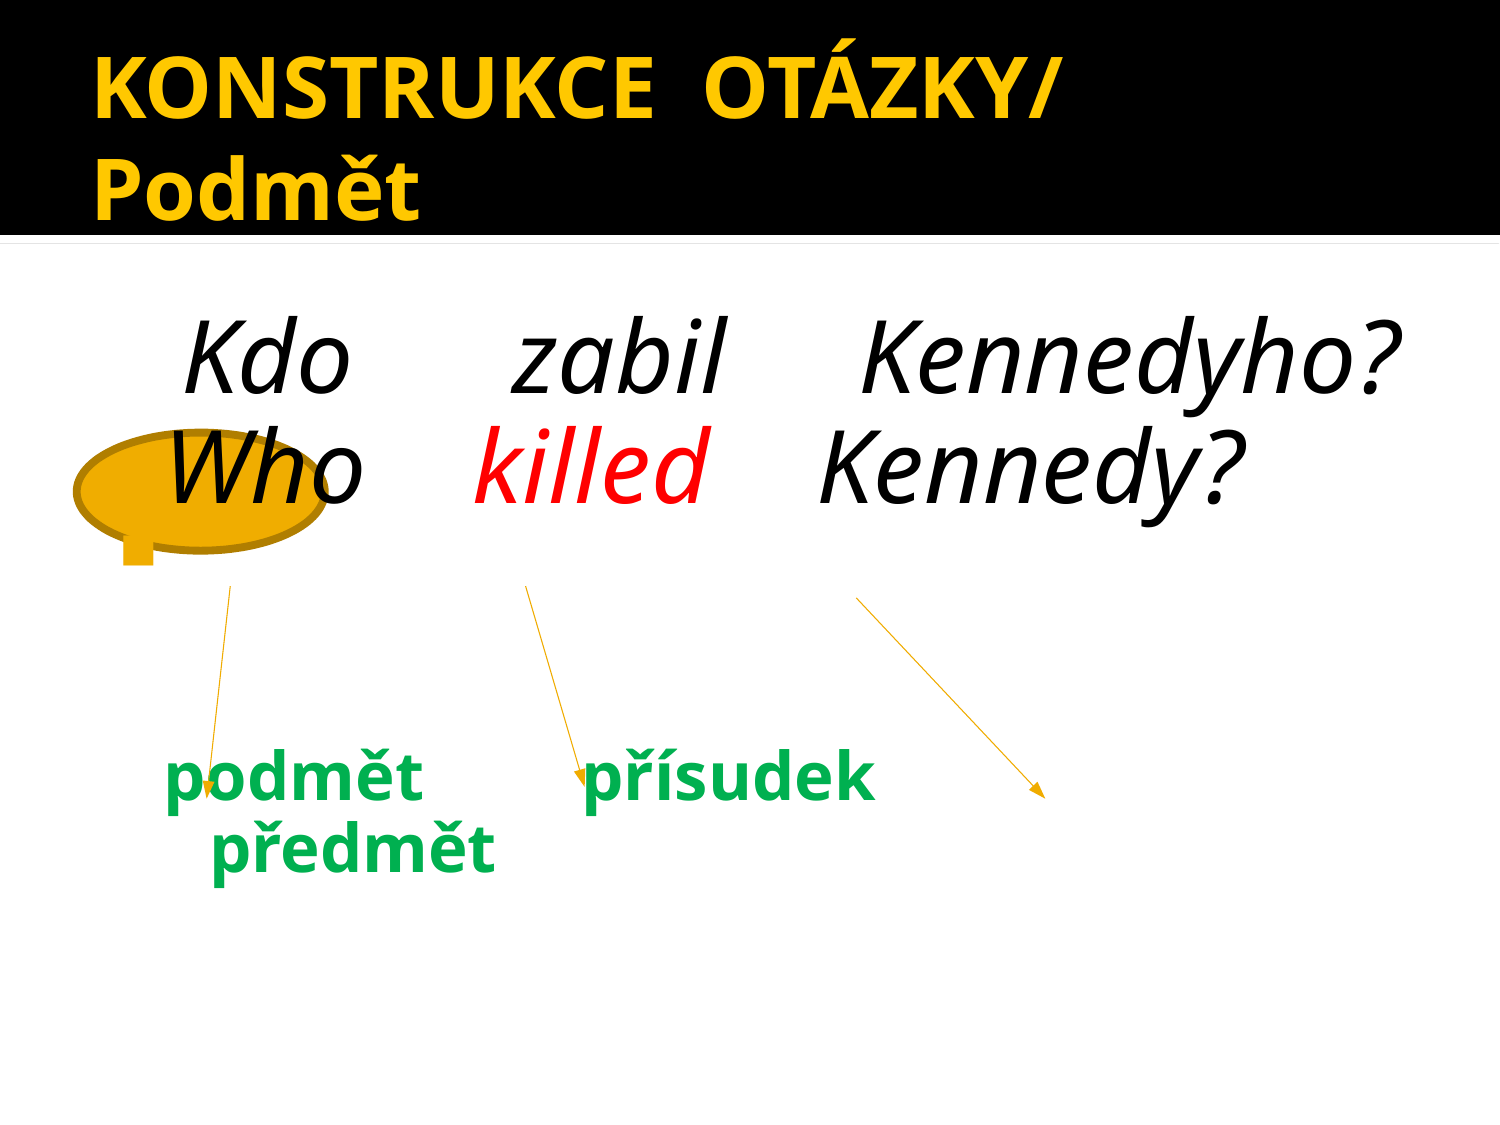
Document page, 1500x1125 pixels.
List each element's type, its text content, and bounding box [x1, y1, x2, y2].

list Kdo zabil Kennedyho? Who killed Kennedy? podmět přísudek předmět [75, 291, 1426, 1051]
title KONSTRUKCE OTÁZKY/ Podmět [75, 25, 1426, 232]
